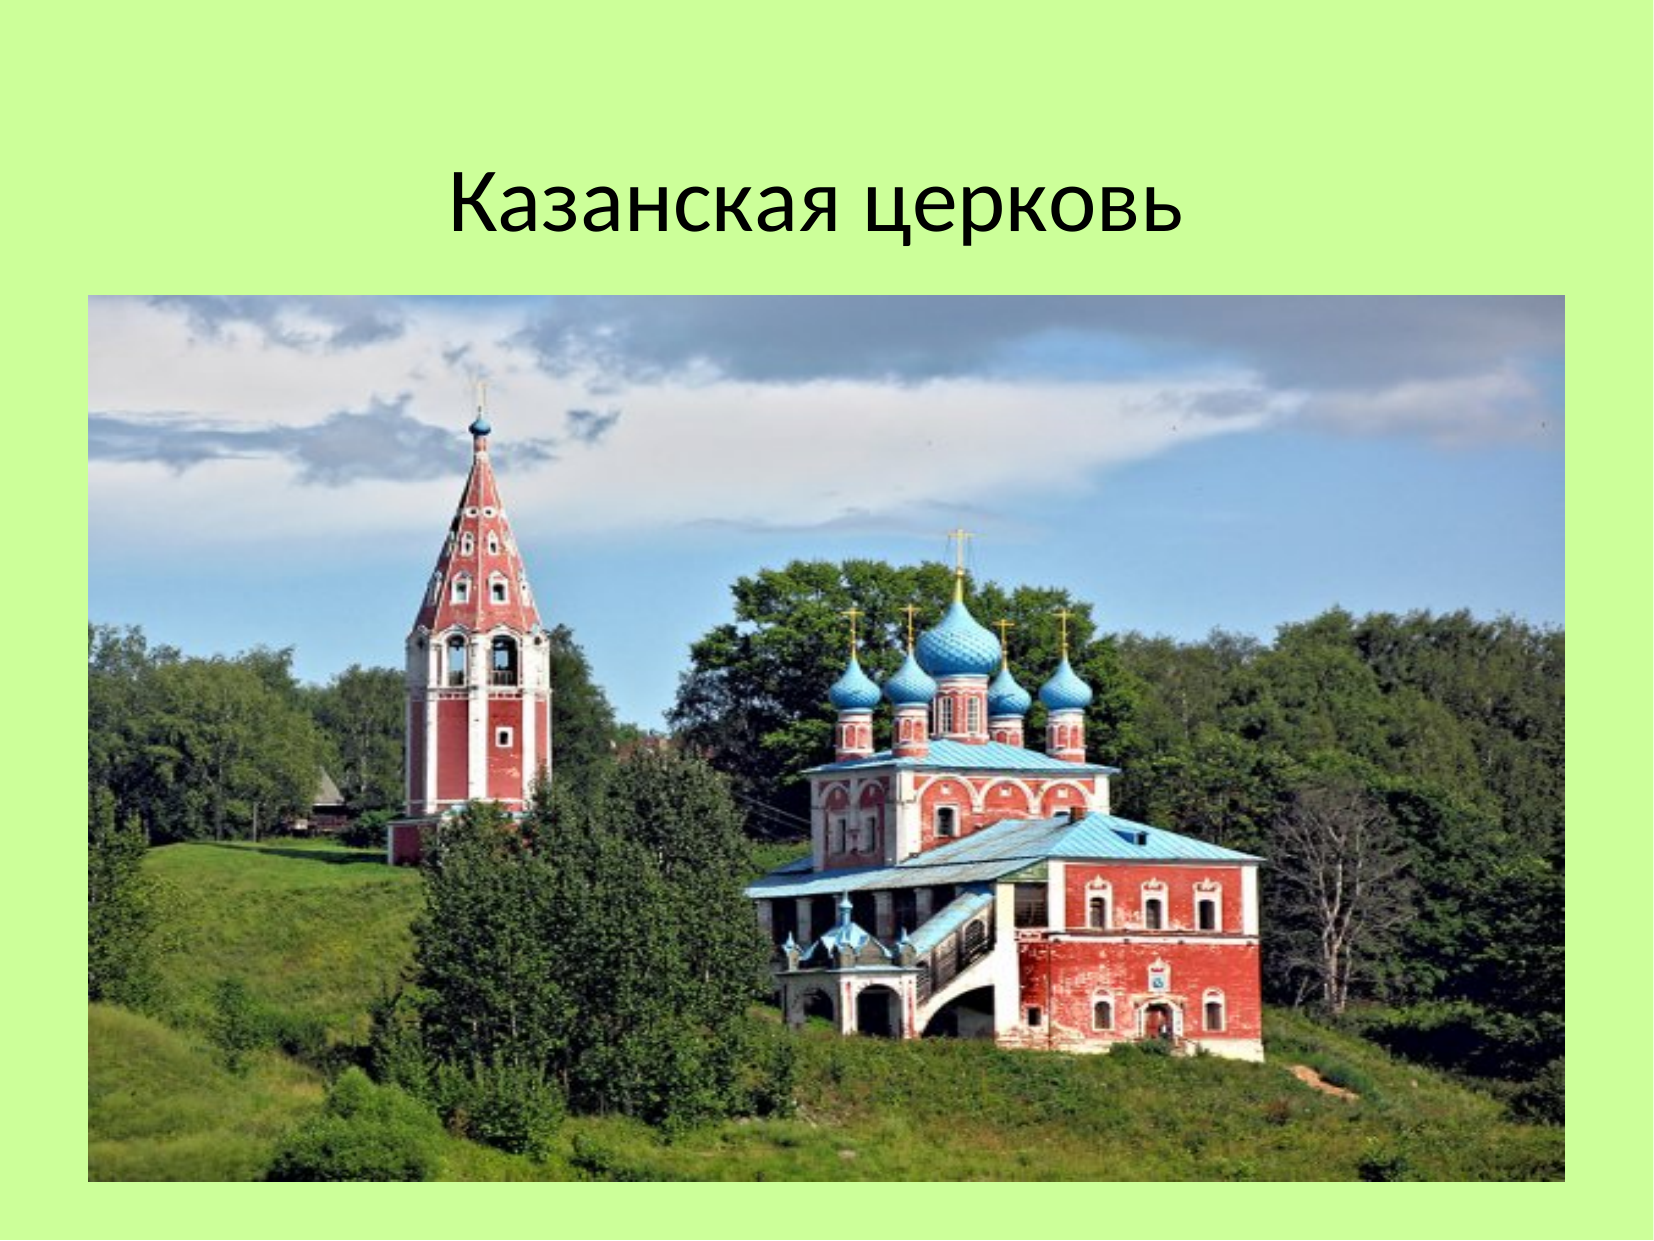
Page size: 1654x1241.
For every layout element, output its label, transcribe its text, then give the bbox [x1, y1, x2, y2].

picture [88, 295, 1565, 1182]
title Казанская церковь [118, 83, 1536, 295]
